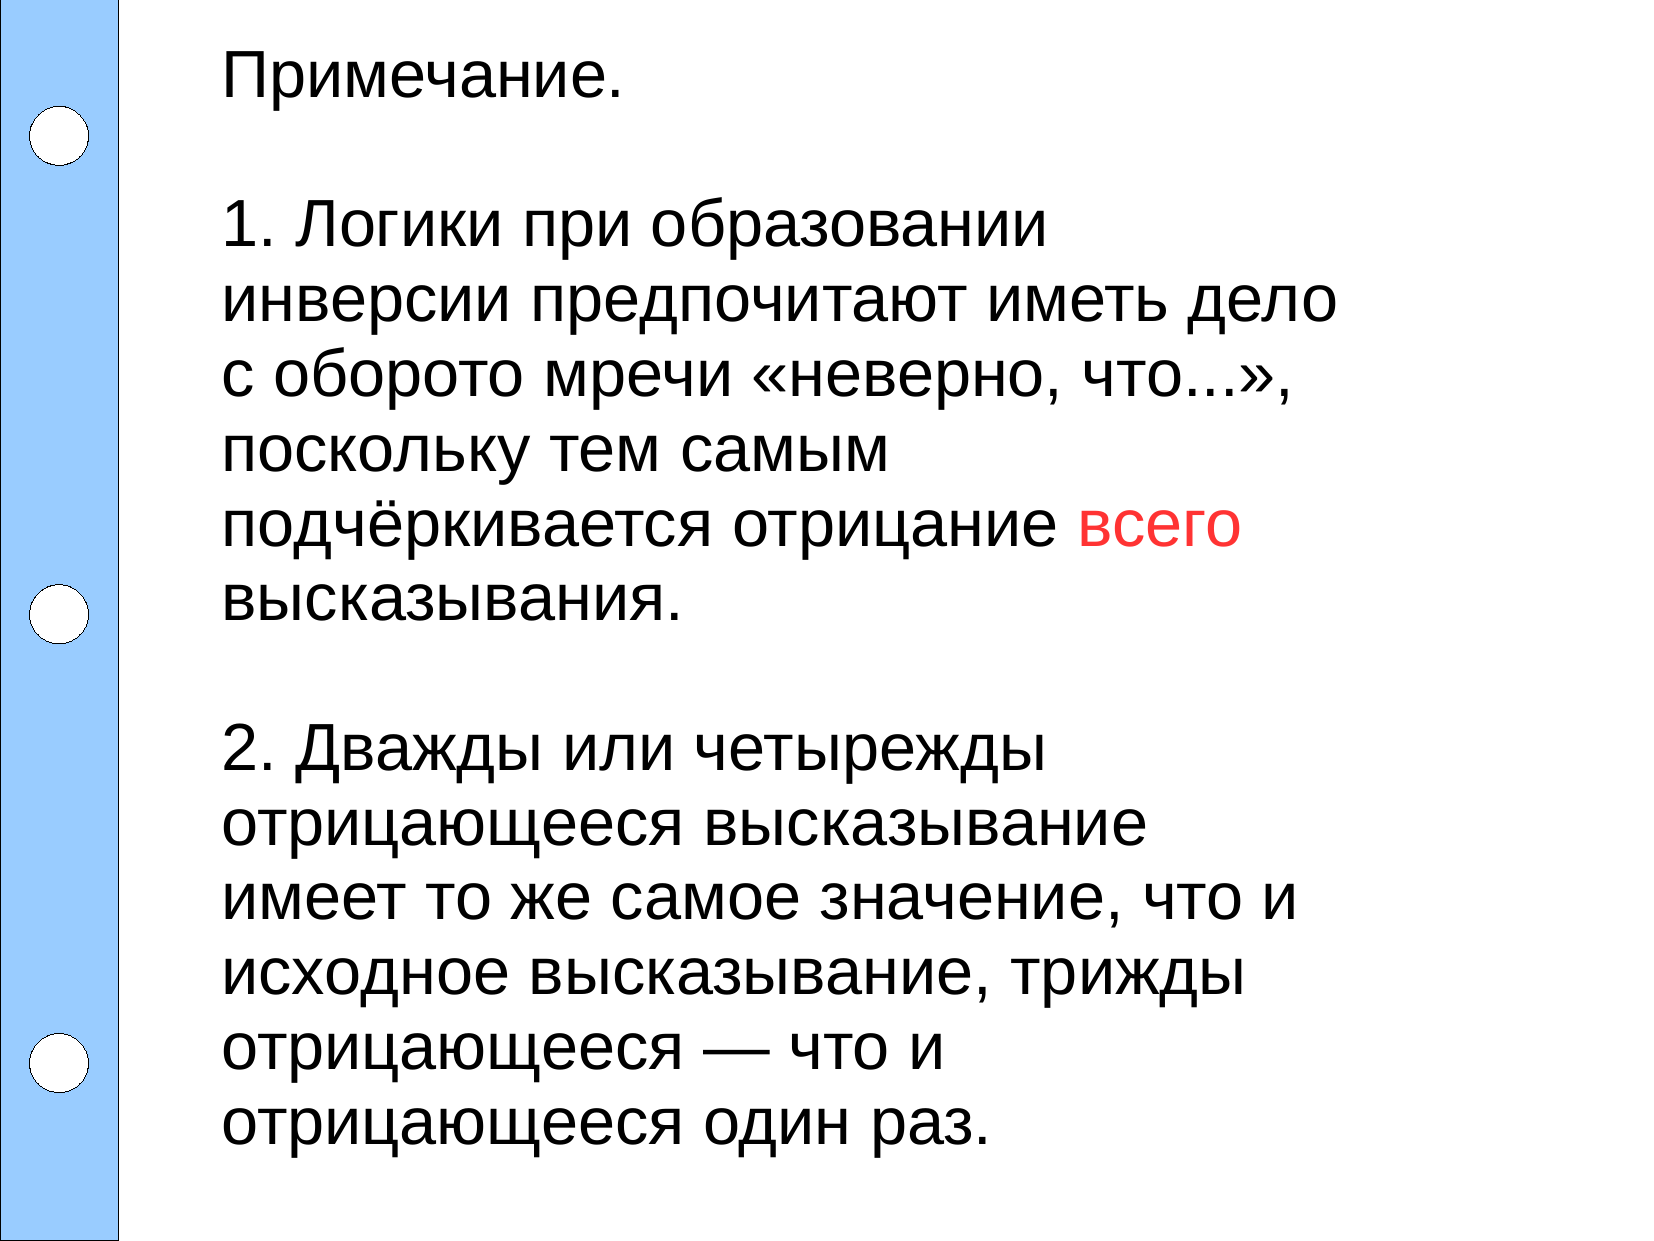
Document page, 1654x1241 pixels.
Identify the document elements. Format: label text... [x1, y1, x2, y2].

text_box Примечание. 1. Логики при образовании инверсии предпочитают иметь дело с оборото мречи «неверно, что...», поскольку тем самым подчёркивается отрицание всего высказывания. 2. Дважды или четырежды отрицающееся высказывание имеет то же самое значение, что и исходное высказывание, трижды отрицающееся — что и отрицающееся один раз. [206, 29, 1359, 1166]
text_box [0, 0, 119, 1241]
